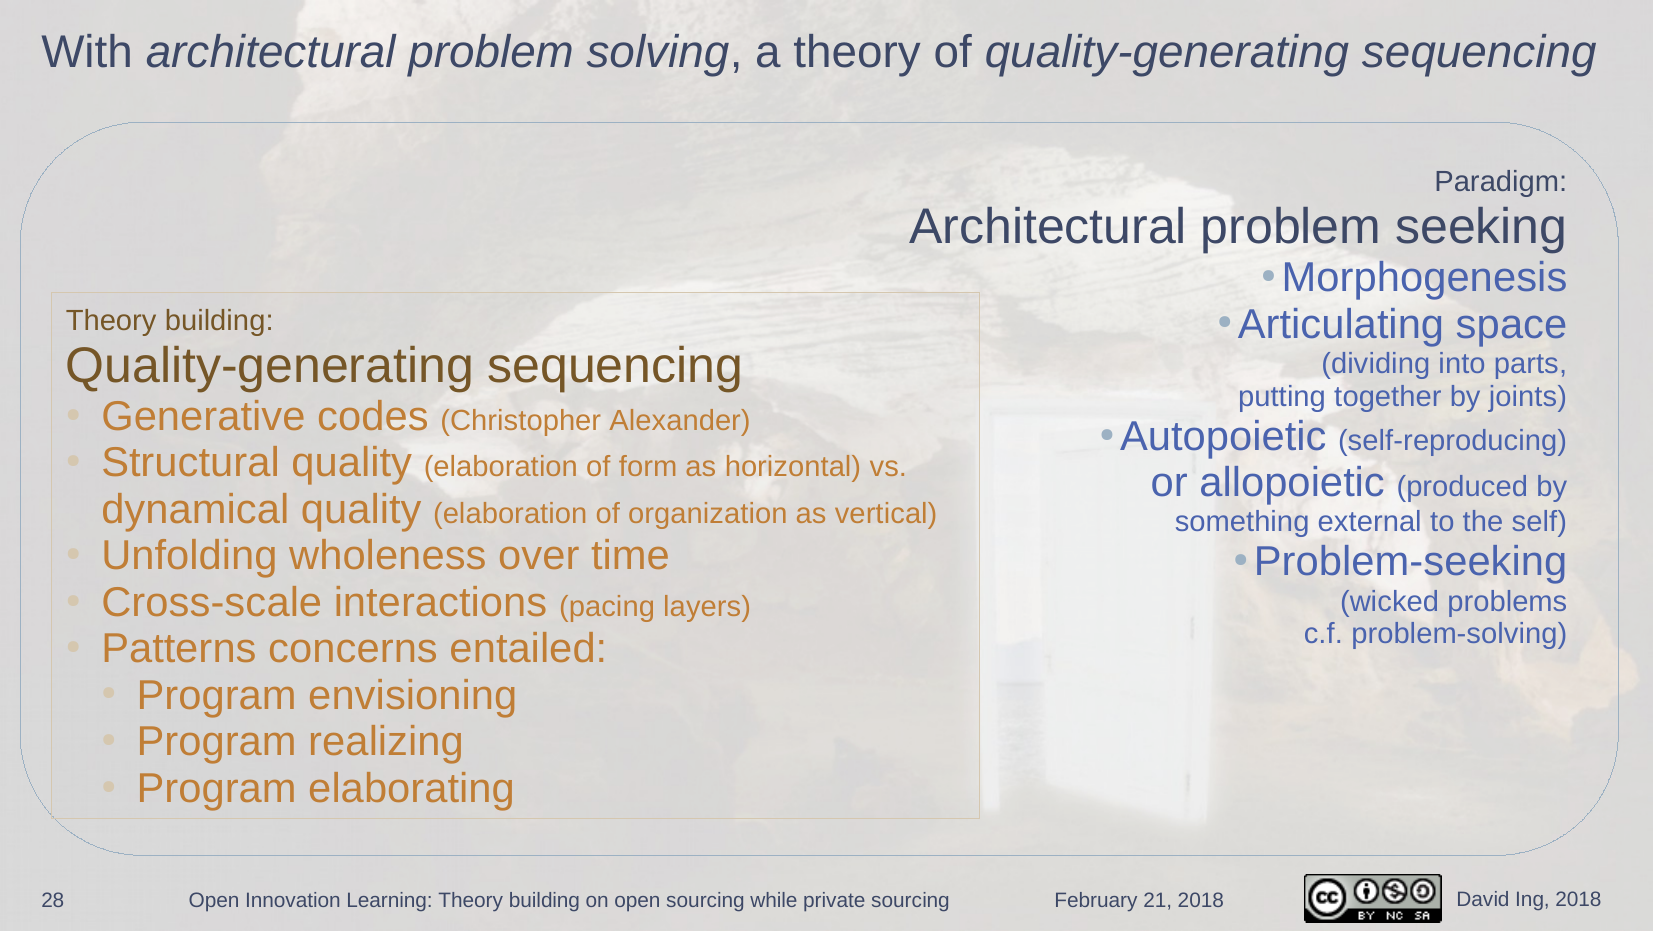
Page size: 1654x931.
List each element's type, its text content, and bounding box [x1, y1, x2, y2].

table_cell 4. [0, 0, 1653, 931]
text_box Paradigm: Architectural problem seeking Morphogenesis Articulating space (dividing into parts, putting together by joints) Autopoietic (self-reproducing) or allopoietic (produced by something external to the self) Problem-seeking (wicked problems c.f. problem-solving) [20, 122, 1619, 856]
title With architectural problem solving, a theory of quality-generating sequencing [41, 30, 1613, 126]
text_box Theory building: Quality-generating sequencing Generative codes (Christopher Alexander) Structural quality (elaboration of form as horizontal) vs. dynamical quality (elaboration of organization as vertical) Unfolding wholeness over time Cross-scale interactions (pacing layers) Patterns concerns entailed: Program envisioning Program realizing Program elaborating [51, 292, 980, 819]
picture [1304, 874, 1442, 923]
